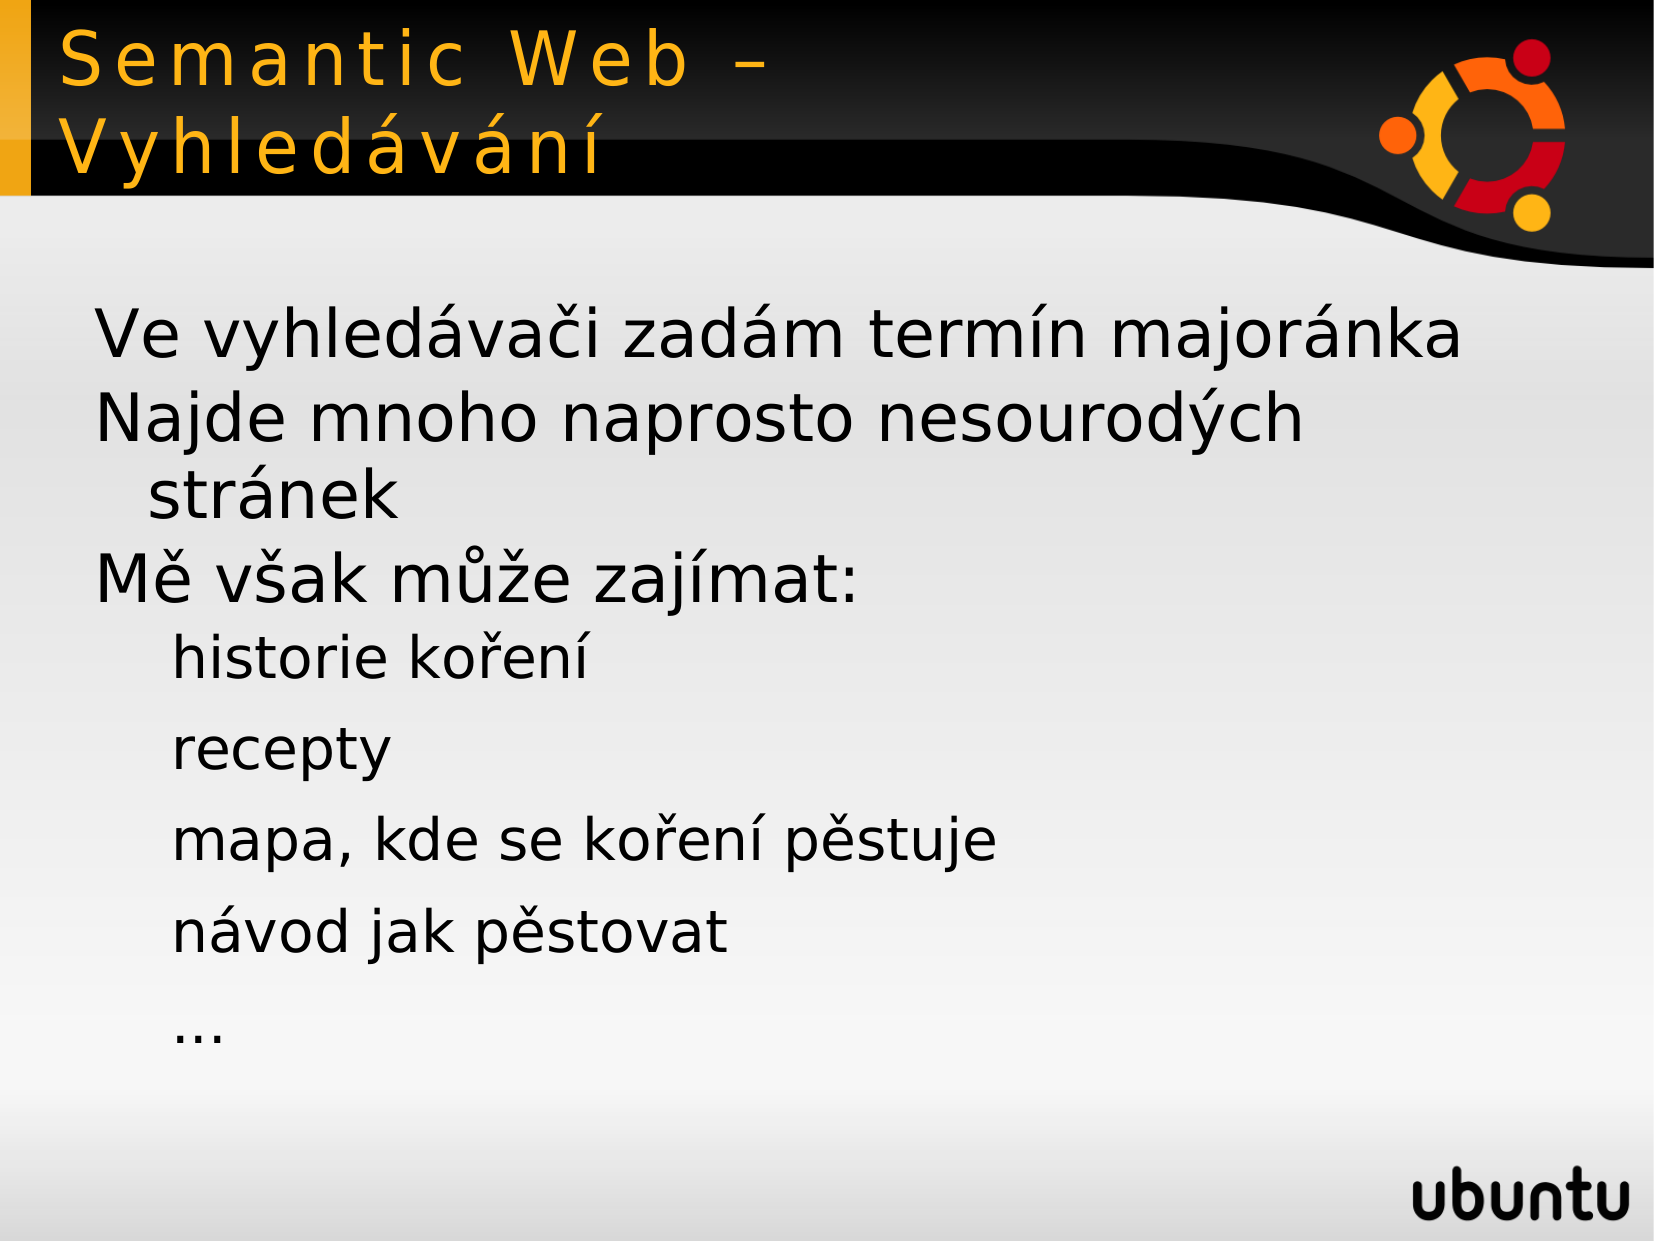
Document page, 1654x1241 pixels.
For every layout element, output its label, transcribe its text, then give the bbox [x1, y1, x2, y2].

title Semantic Web – Vyhledávání [59, 16, 1270, 191]
list Ve vyhledávači zadám termín majoránka Najde mnoho naprosto nesourodých stránek Mě však může zajímat: historie koření recepty mapa, kde se koření pěstuje návod jak pěstovat ... [76, 295, 1565, 1114]
picture [0, 0, 1654, 1241]
